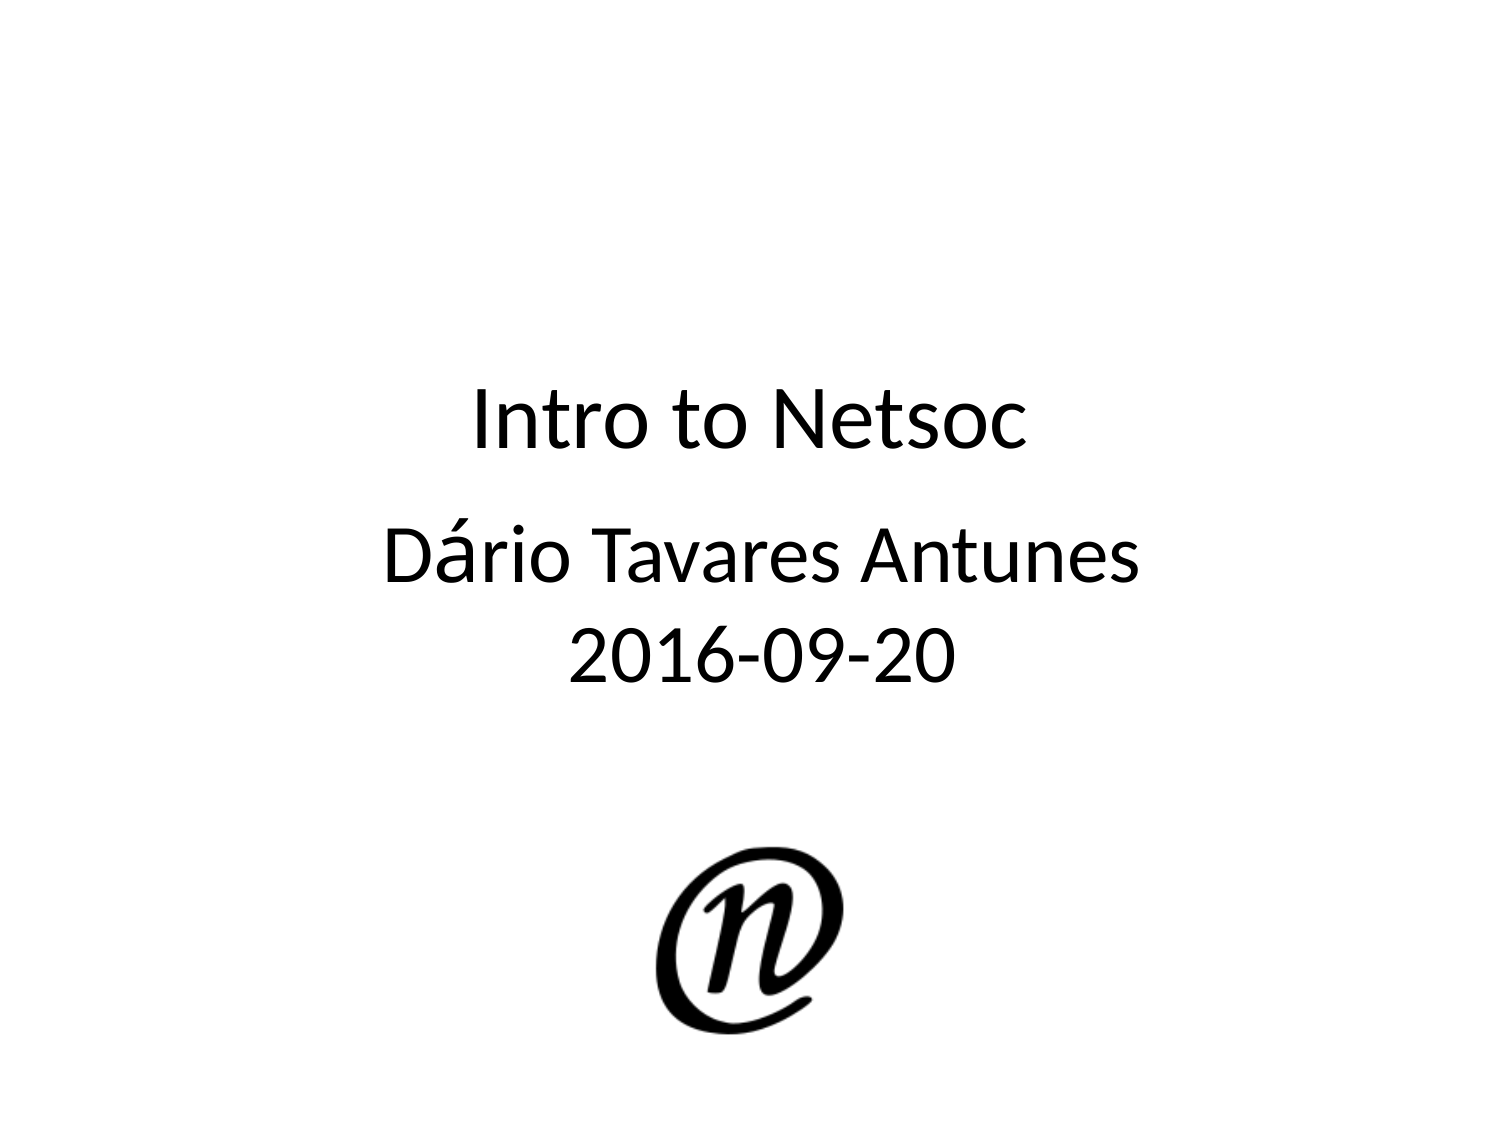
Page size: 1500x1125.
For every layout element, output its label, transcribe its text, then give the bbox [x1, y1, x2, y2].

picture [643, 834, 857, 1048]
title Intro to Netsoc [112, 349, 1388, 591]
subtitle Dário Tavares Antunes 2016-09-20 [237, 492, 1288, 780]
